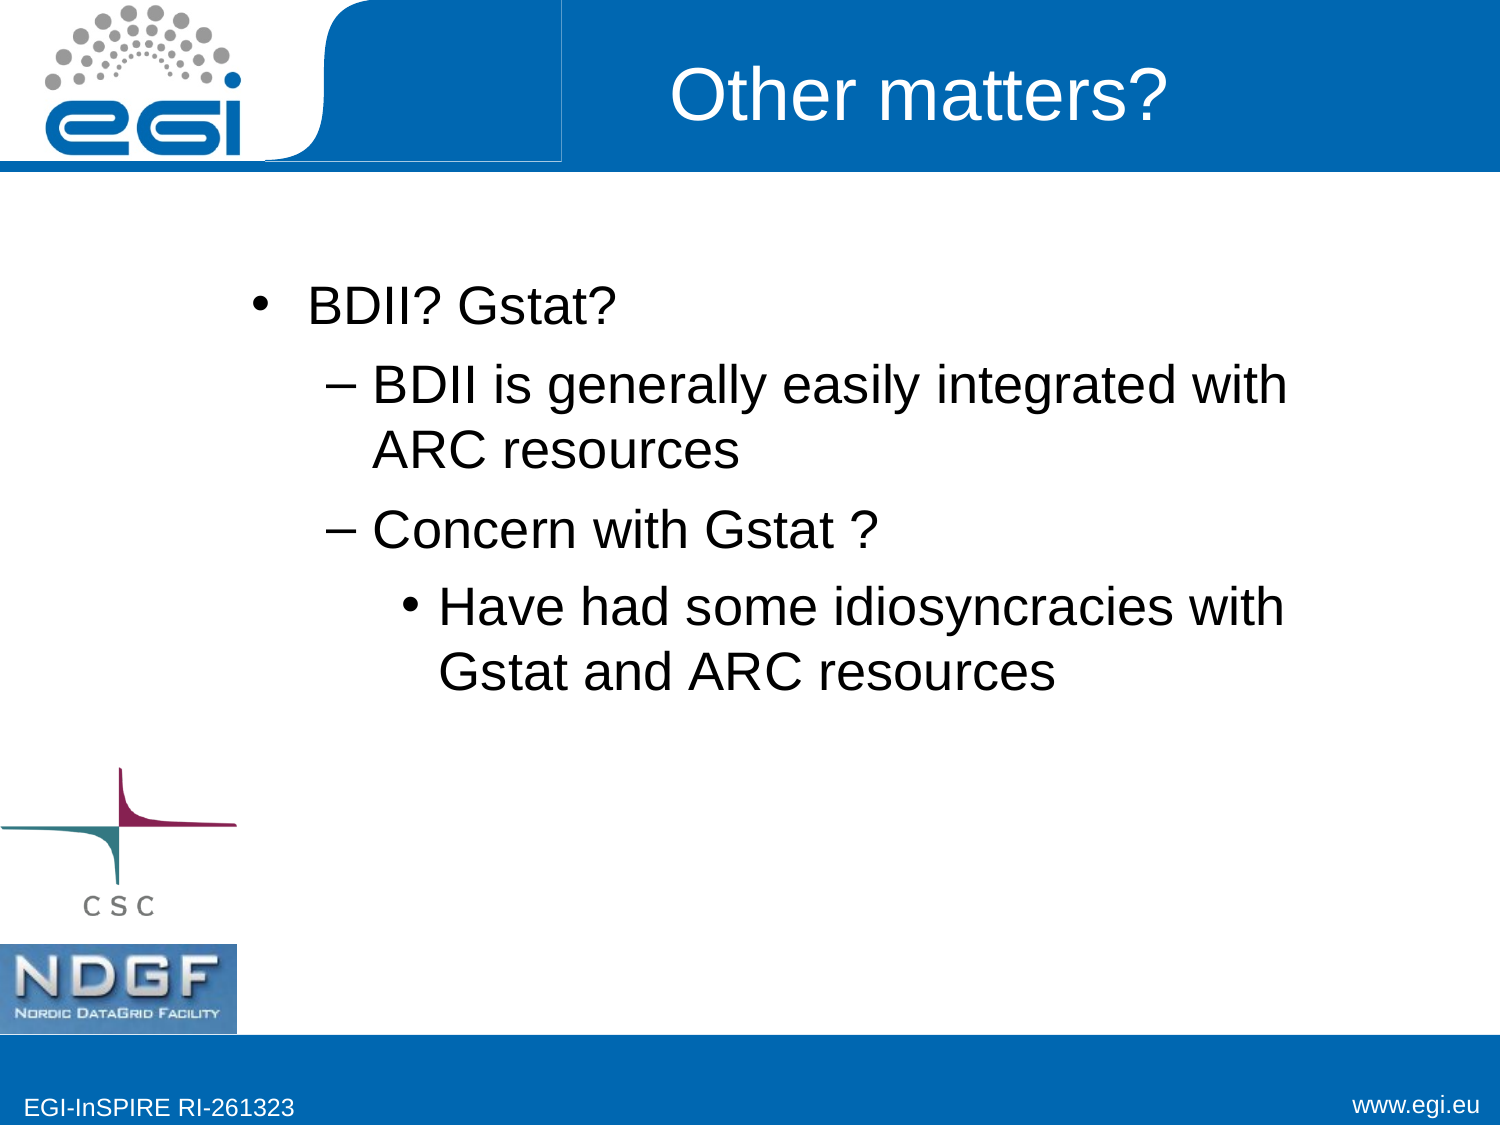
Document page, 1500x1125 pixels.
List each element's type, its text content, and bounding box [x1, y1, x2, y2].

picture [0, 767, 236, 916]
picture [0, 0, 265, 161]
list BDII? Gstat? BDII is generally easily integrated with ARC resources Concern with Gstat ? Have had some idiosyncracies with Gstat and ARC resources [236, 262, 1426, 1006]
picture [0, 944, 237, 1034]
title Other matters? [348, 0, 1471, 208]
